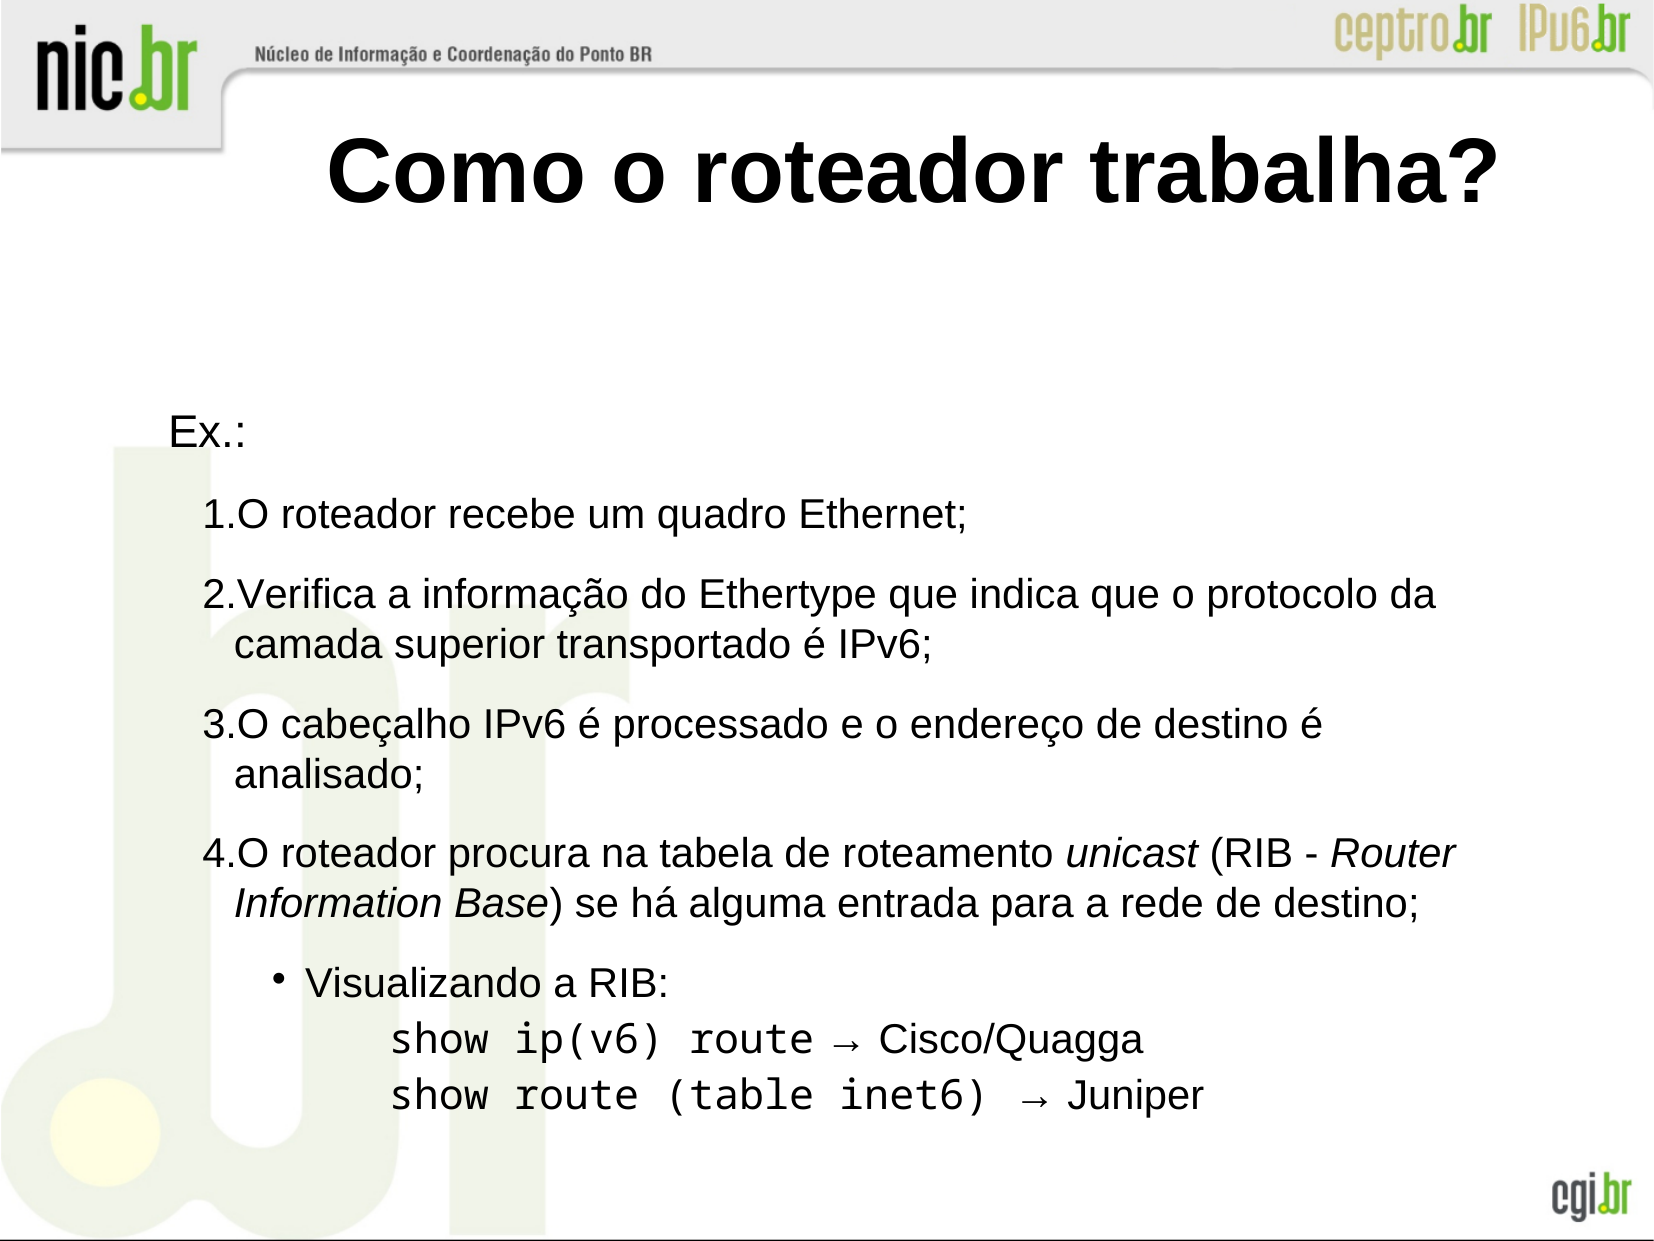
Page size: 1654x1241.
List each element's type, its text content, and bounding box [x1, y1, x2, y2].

text_box Ex.: O roteador recebe um quadro Ethernet; Verifica a informação do Ethertype que indica que o protocolo da camada superior transportado é IPv6; O cabeçalho IPv6 é processado e o endereço de destino é analisado; O roteador procura na tabela de roteamento unicast (RIB - Router Information Base) se há alguma entrada para a rede de destino; Visualizando a RIB: show ip(v6) route → Cisco/Quagga show route (table inet6) → Juniper [153, 396, 1501, 537]
picture [0, 0, 1654, 1241]
text_box Como o roteador trabalha? [177, 97, 1654, 215]
